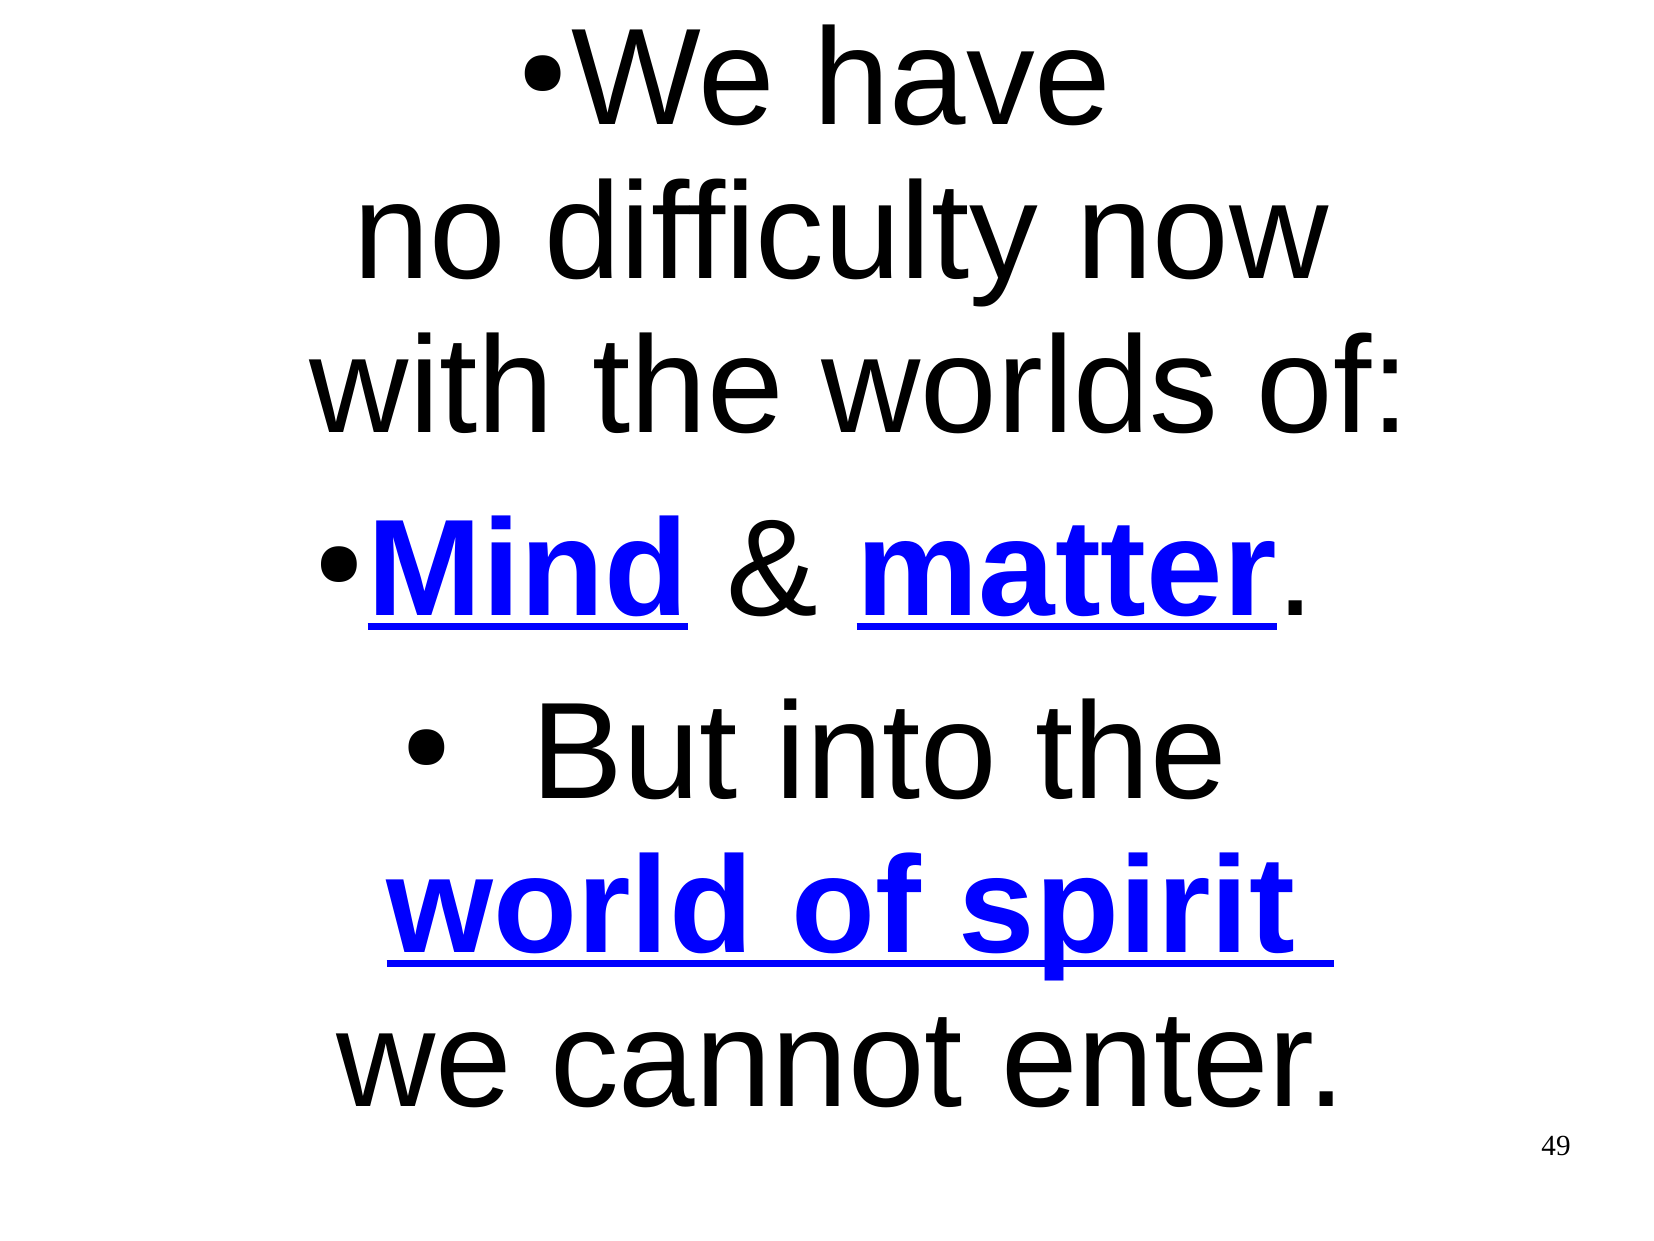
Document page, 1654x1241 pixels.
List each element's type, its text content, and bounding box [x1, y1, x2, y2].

list We have no difficulty now with the worlds of: Mind & matter. But into the world of spirit we cannot enter. [0, 0, 1651, 1238]
